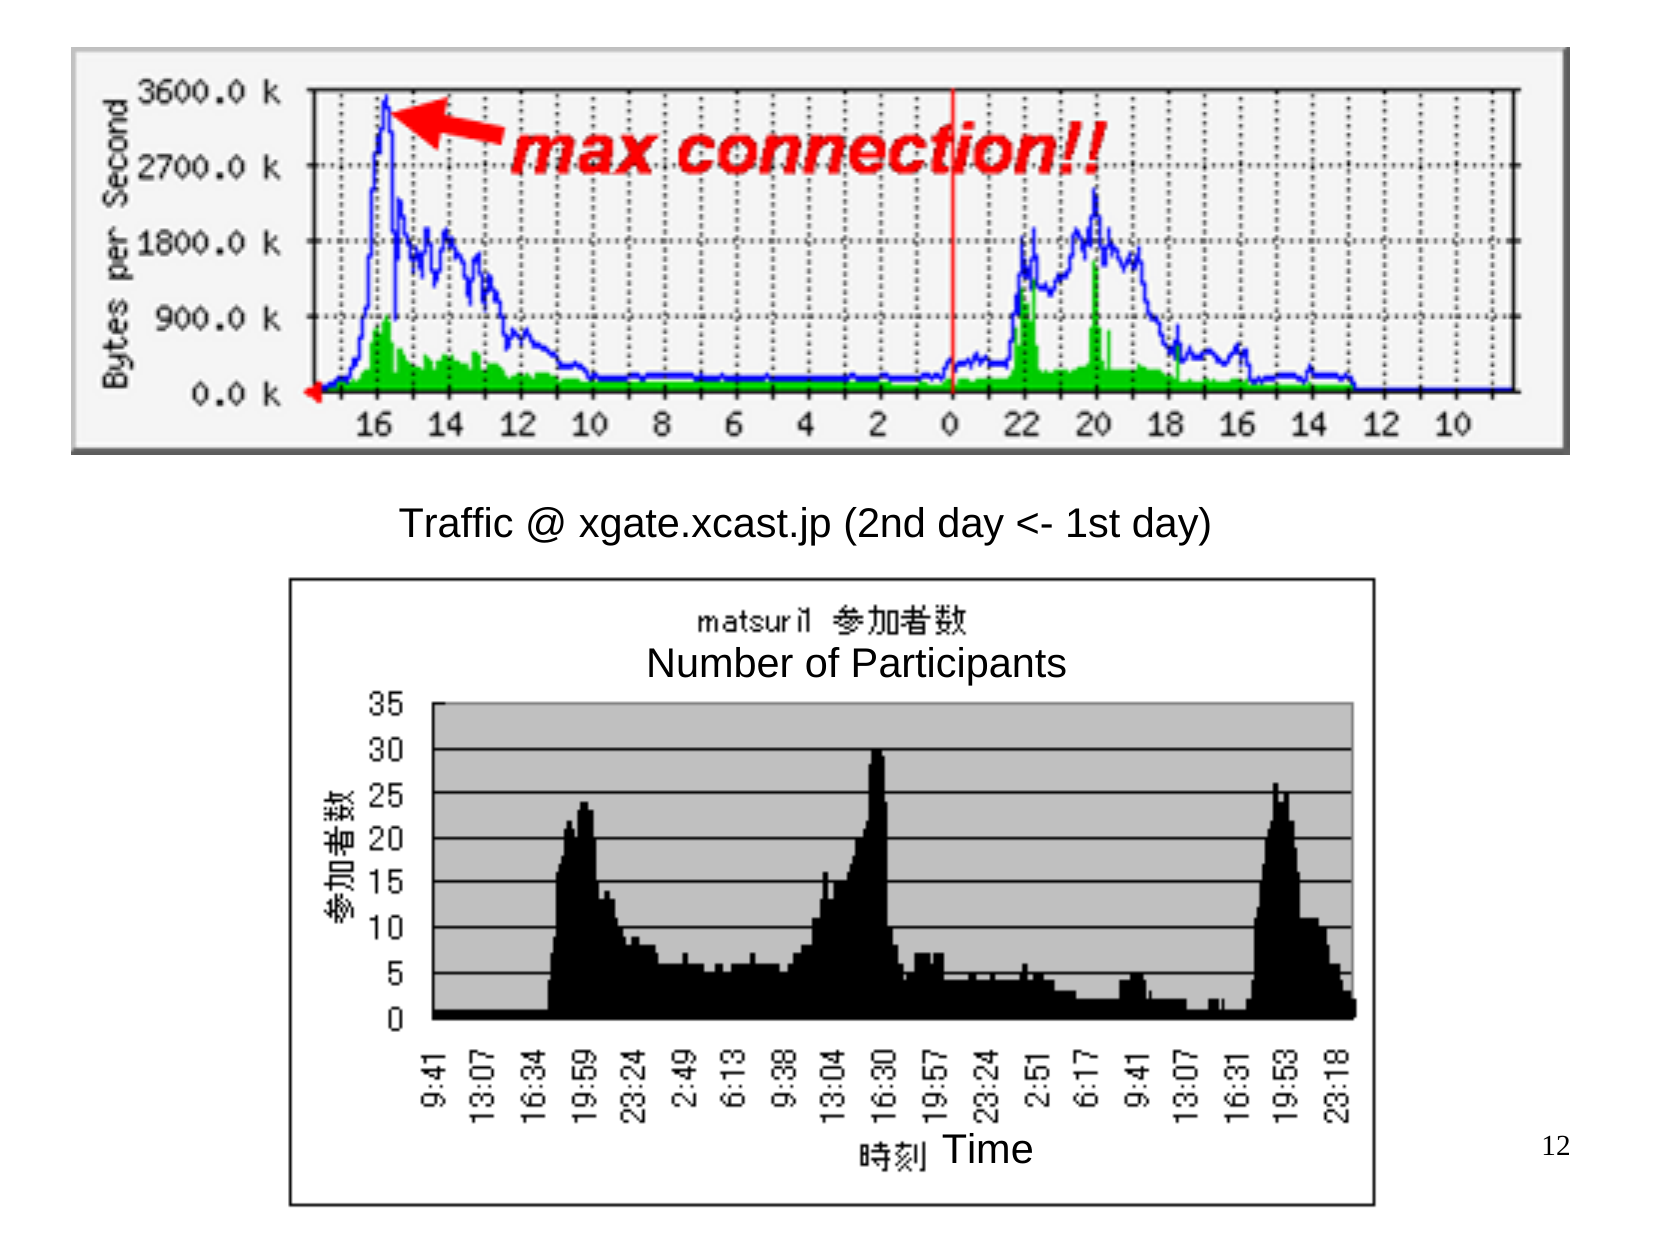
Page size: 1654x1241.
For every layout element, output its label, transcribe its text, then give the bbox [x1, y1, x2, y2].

text_box Time [927, 1118, 1049, 1181]
picture [279, 568, 1387, 1218]
text_box Number of Participants [631, 631, 1083, 694]
picture [71, 47, 1570, 455]
text_box Traffic @ xgate.xcast.jp (2nd day <- 1st day) [383, 492, 1240, 554]
